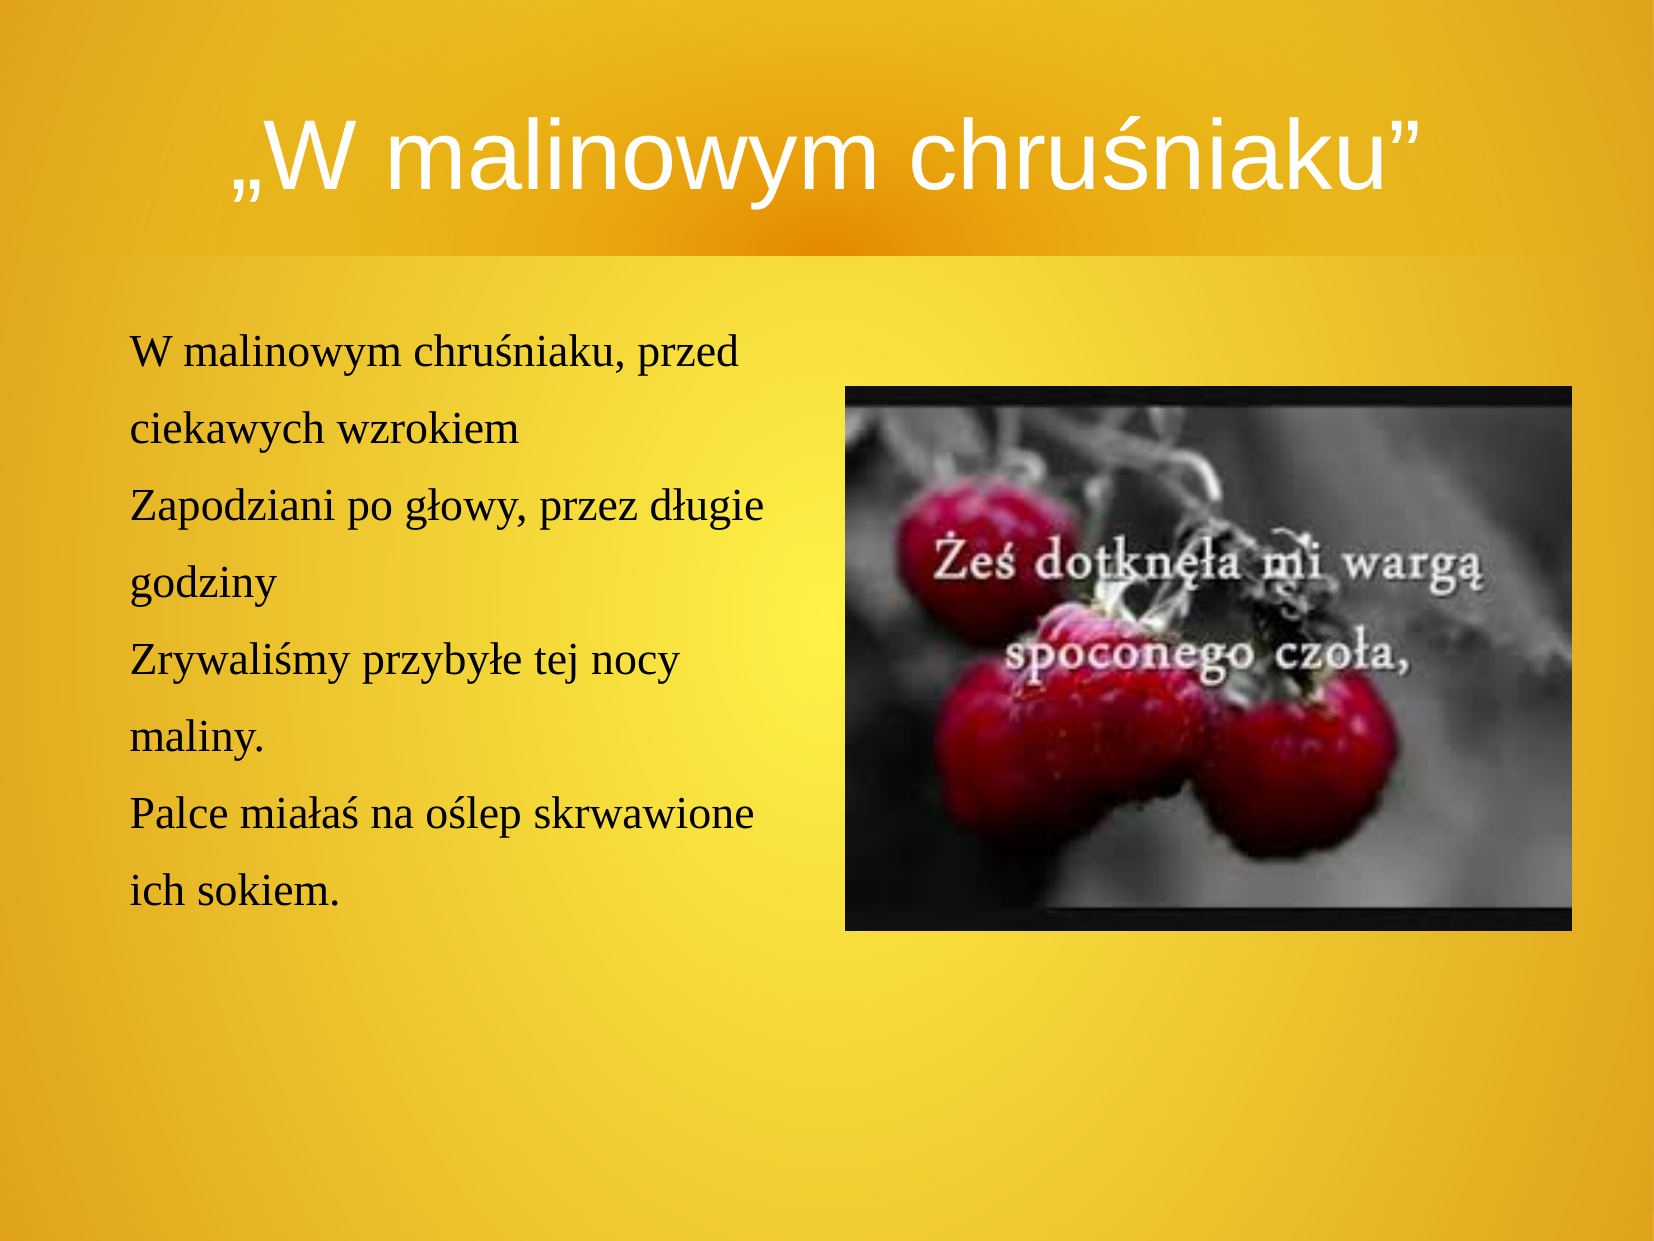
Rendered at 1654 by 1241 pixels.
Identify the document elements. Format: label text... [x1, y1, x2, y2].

title „W malinowym chruśniaku” [82, 47, 1571, 252]
picture [845, 386, 1572, 931]
list W malinowym chruśniaku, przed ciekawych wzrokiem Zapodziani po głowy, przez długie godziny Zrywaliśmy przybyłe tej nocy maliny. Palce miałaś na oślep skrwawione ich sokiem. [82, 299, 809, 1019]
